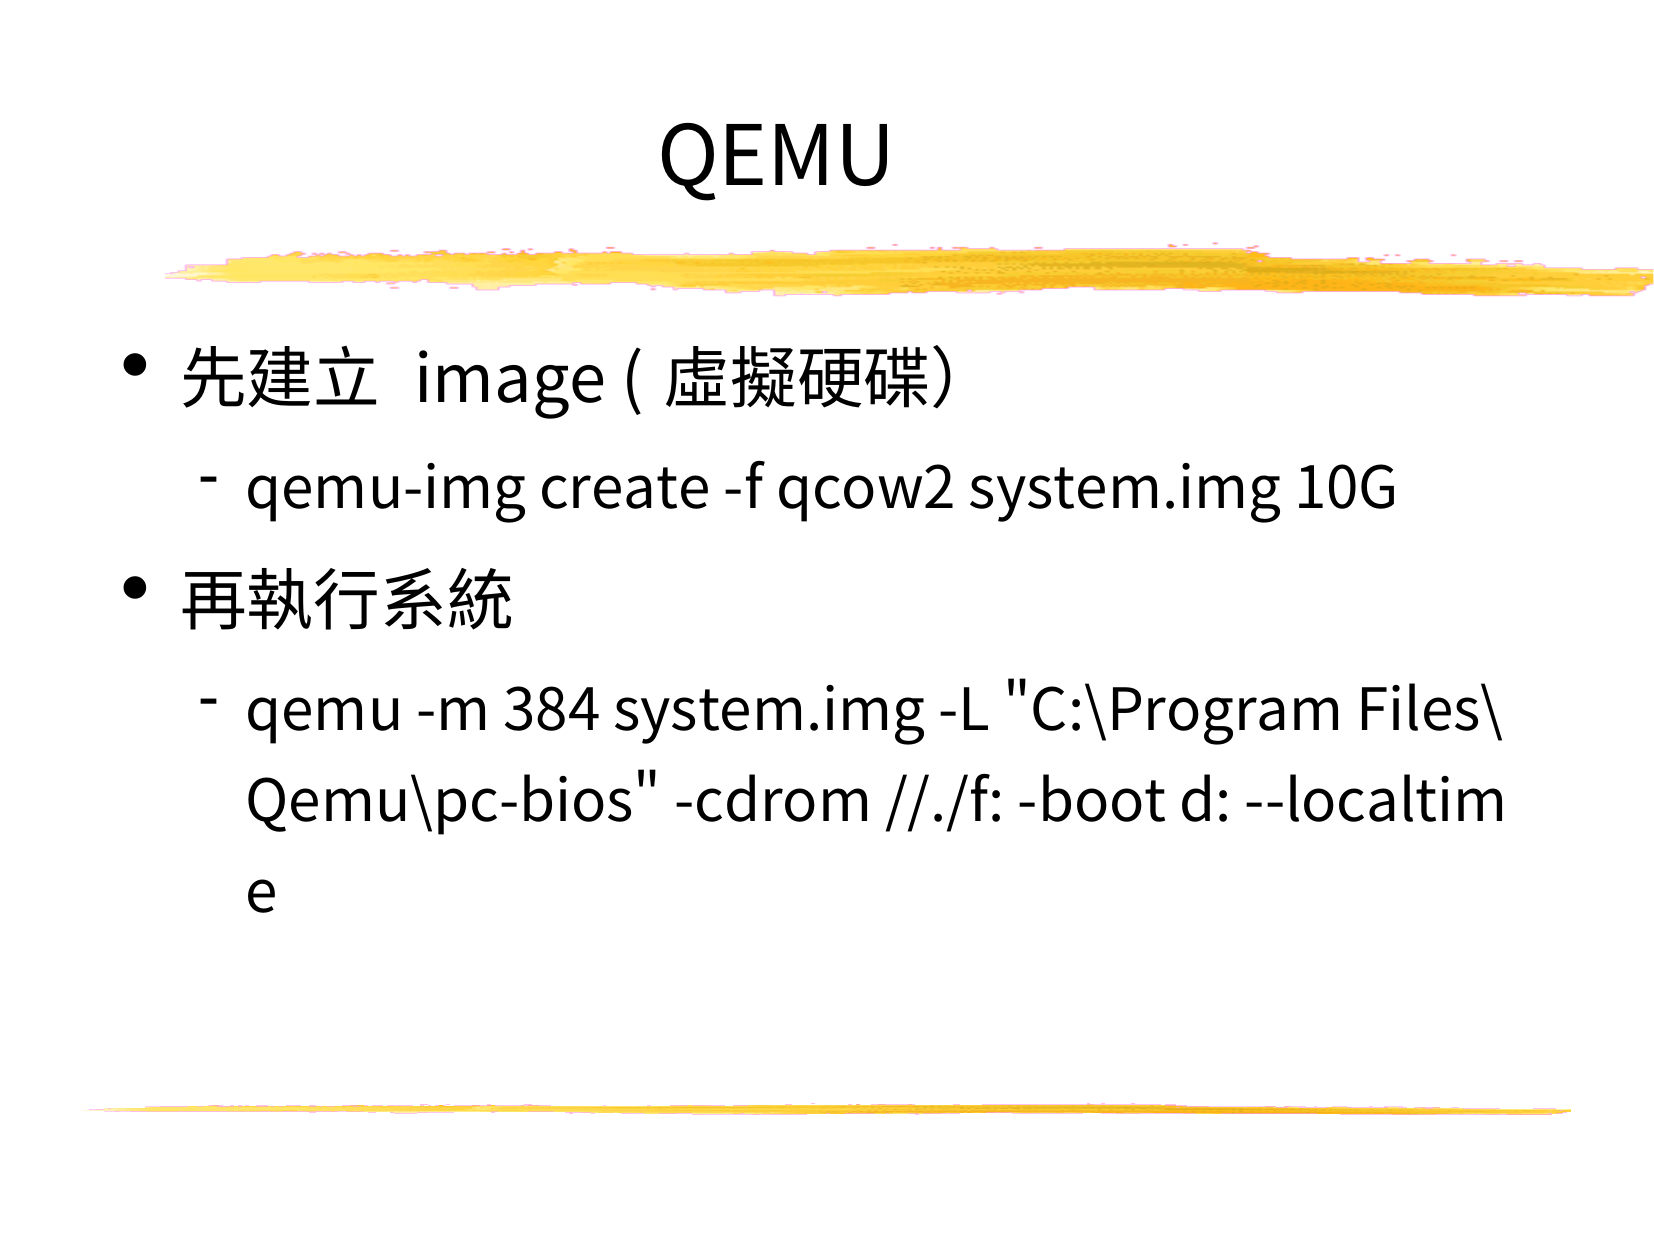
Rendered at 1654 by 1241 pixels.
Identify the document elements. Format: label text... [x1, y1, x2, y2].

picture [165, 237, 1654, 308]
list 先建立 image (虛擬硬碟） qemu-img create -f qcow2 system.img 10G 再執行系統 qemu -m 384 system.img -L "C:\Program Files\Qemu\pc-bios" -cdrom //./f: -boot d: --localtime [124, 316, 1530, 1061]
title QEMU [73, 39, 1479, 249]
picture [82, 1102, 1571, 1117]
